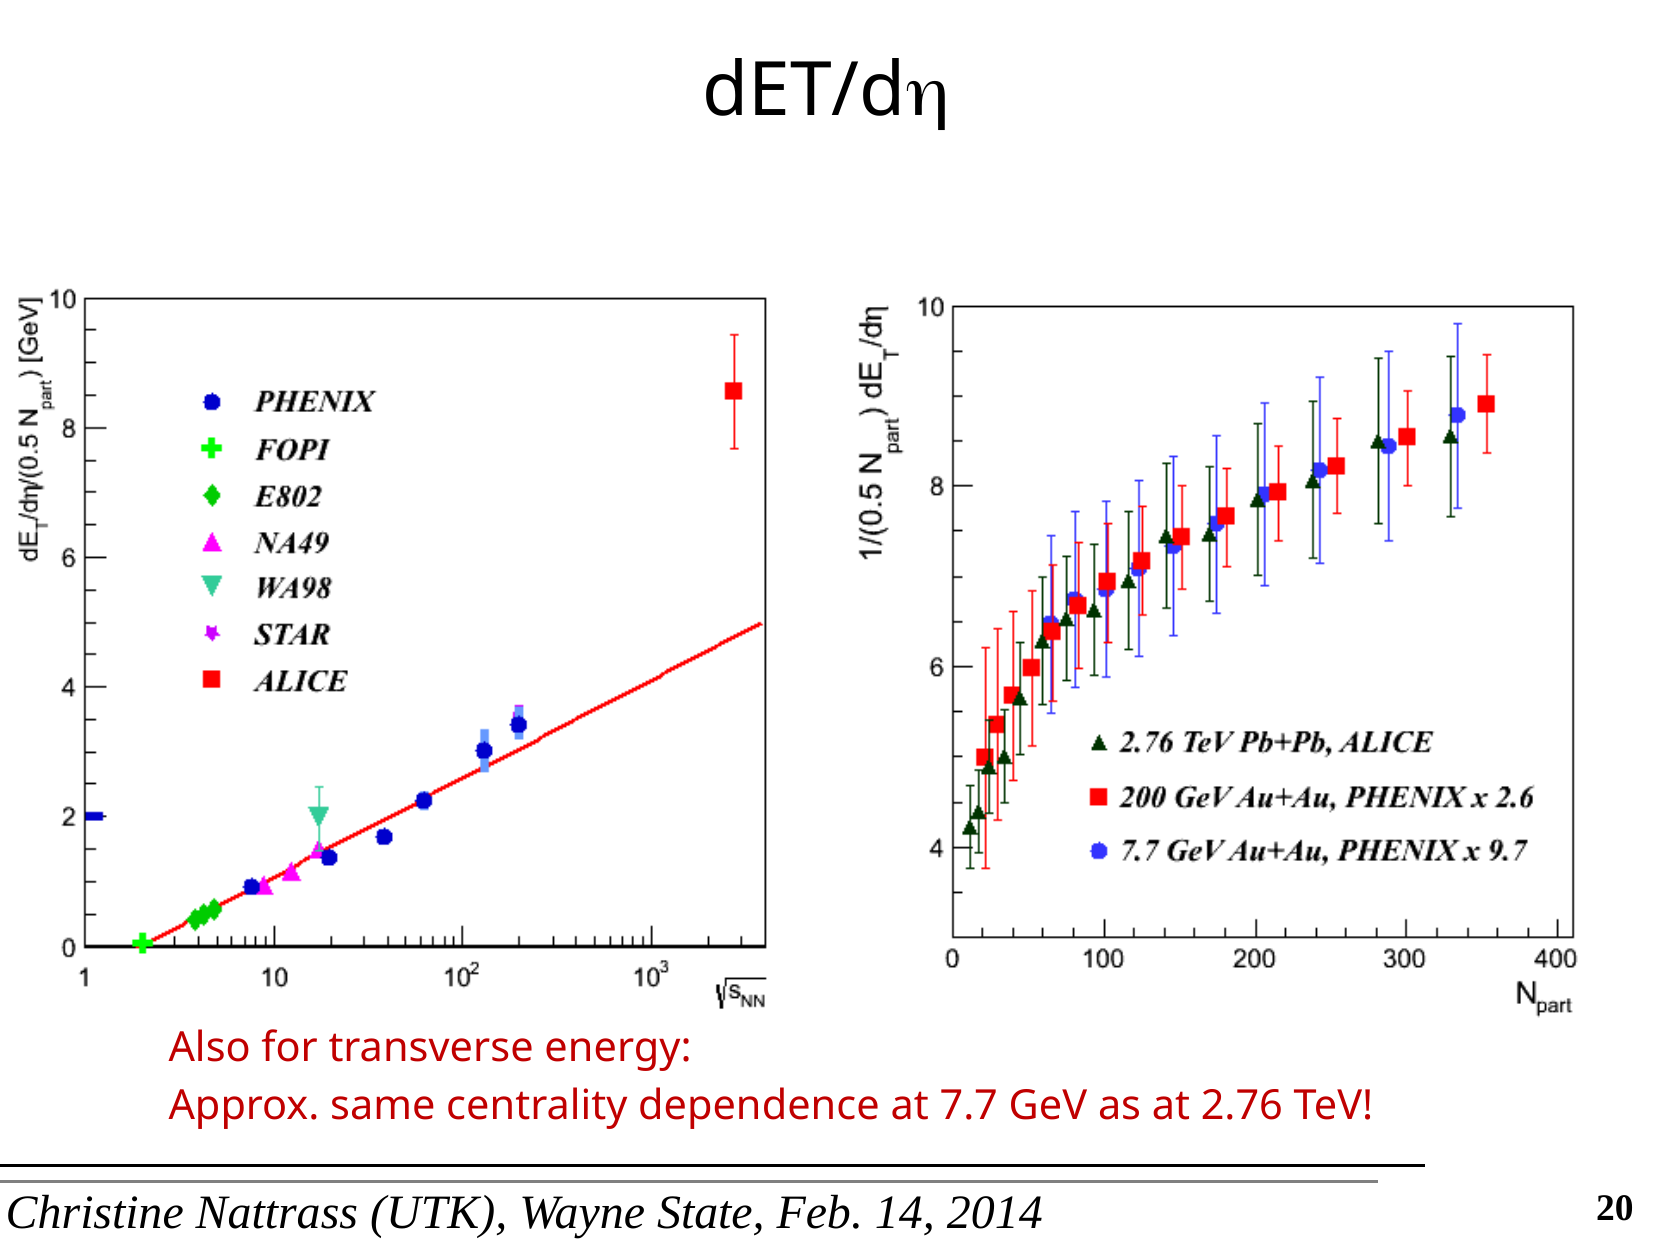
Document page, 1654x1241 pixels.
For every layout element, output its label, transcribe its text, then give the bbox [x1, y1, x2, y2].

title dET/dh [82, 27, 1571, 144]
picture [0, 217, 1654, 1035]
text_box Also for transverse energy: Approx. same centrality dependence at 7.7 GeV as at 2.76 TeV! [153, 1013, 1391, 1135]
